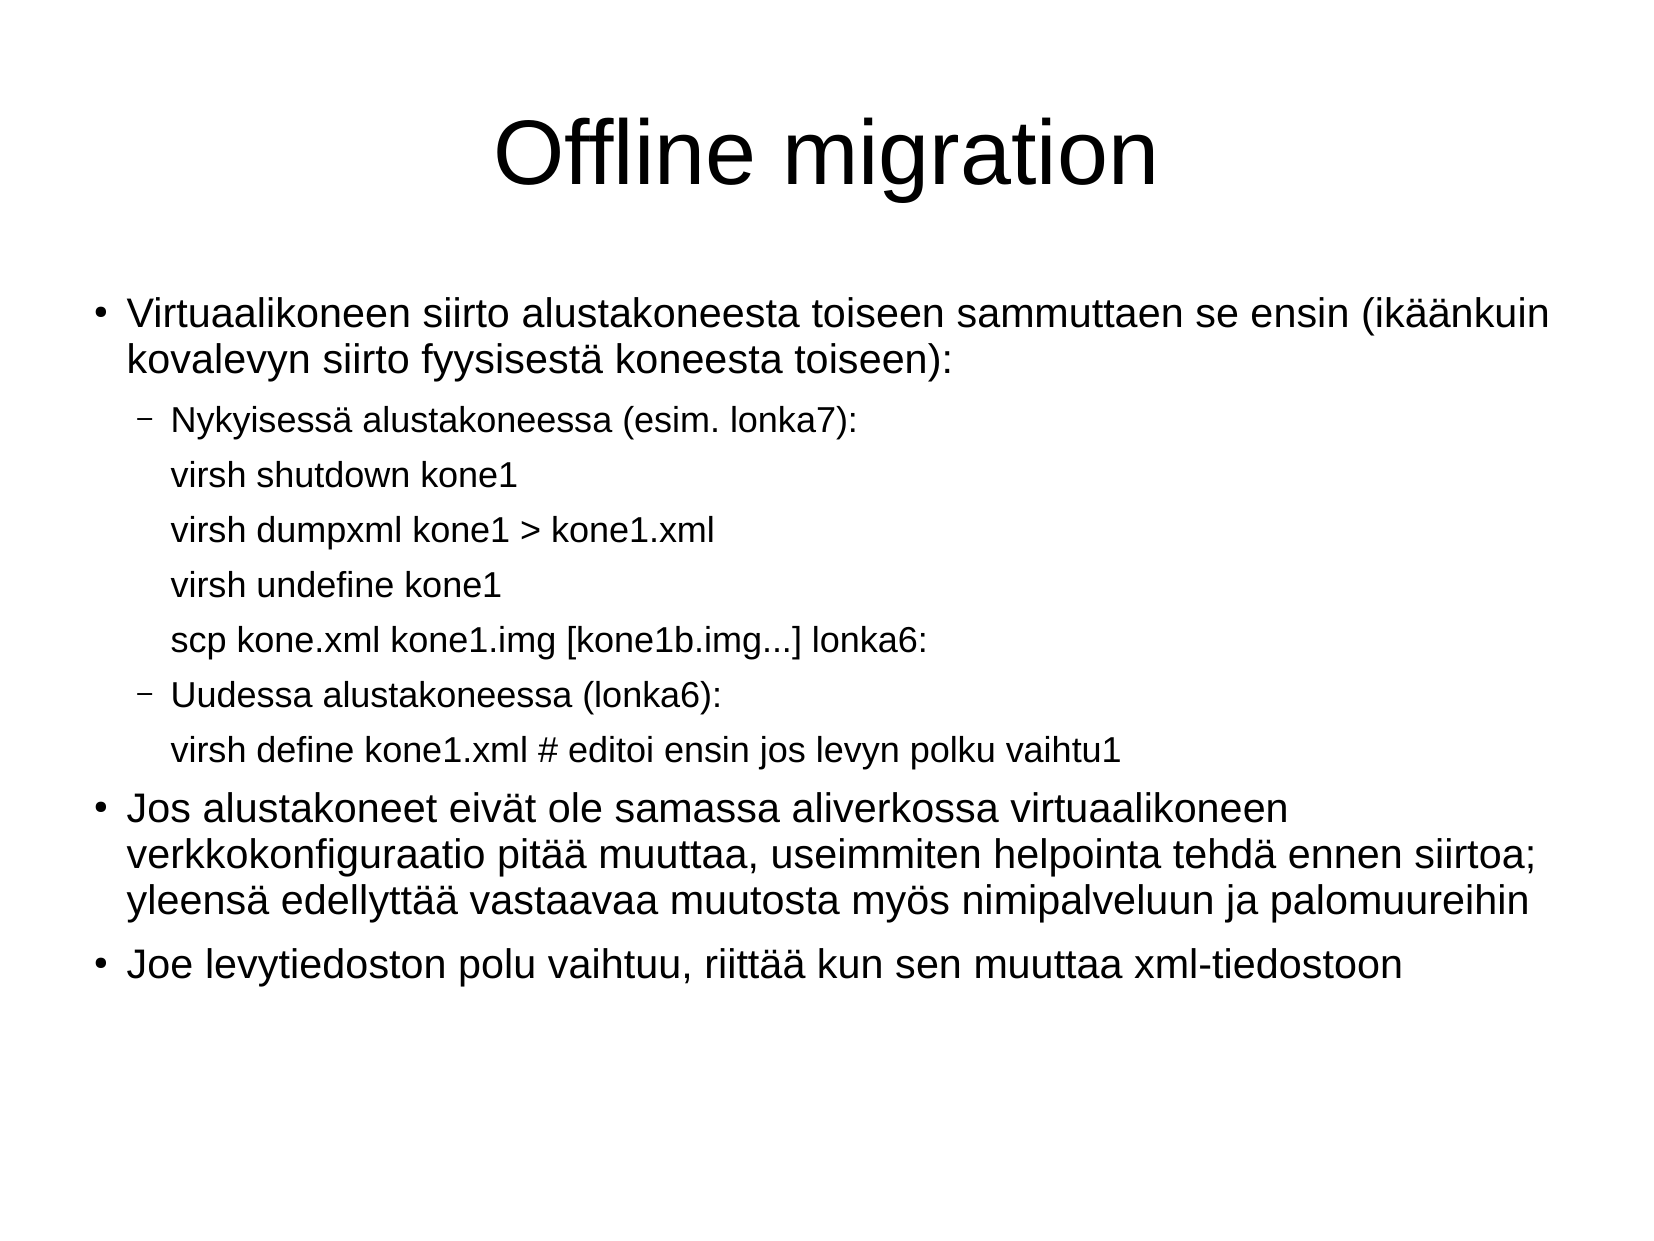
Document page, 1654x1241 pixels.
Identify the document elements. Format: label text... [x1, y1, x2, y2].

title Offline migration [82, 49, 1571, 257]
list Virtuaalikoneen siirto alustakoneesta toiseen sammuttaen se ensin (ikäänkuin kovalevyn siirto fyysisestä koneesta toiseen): Nykyisessä alustakoneessa (esim. lonka7): virsh shutdown kone1 virsh dumpxml kone1 > kone1.xml virsh undefine kone1 scp kone.xml kone1.img [kone1b.img...] lonka6: Uudessa alustakoneessa (lonka6): virsh define kone1.xml # editoi ensin jos levyn polku vaihtu1 Jos alustakoneet eivät ole samassa aliverkossa virtuaalikoneen verkkokonfiguraatio pitää muuttaa, useimmiten helpointa tehdä ennen siirtoa; yleensä edellyttää vastaavaa muutosta myös nimipalveluun ja palomuureihin Joe levytiedoston polu vaihtuu, riittää kun sen muuttaa xml-tiedostoon [82, 290, 1571, 1010]
